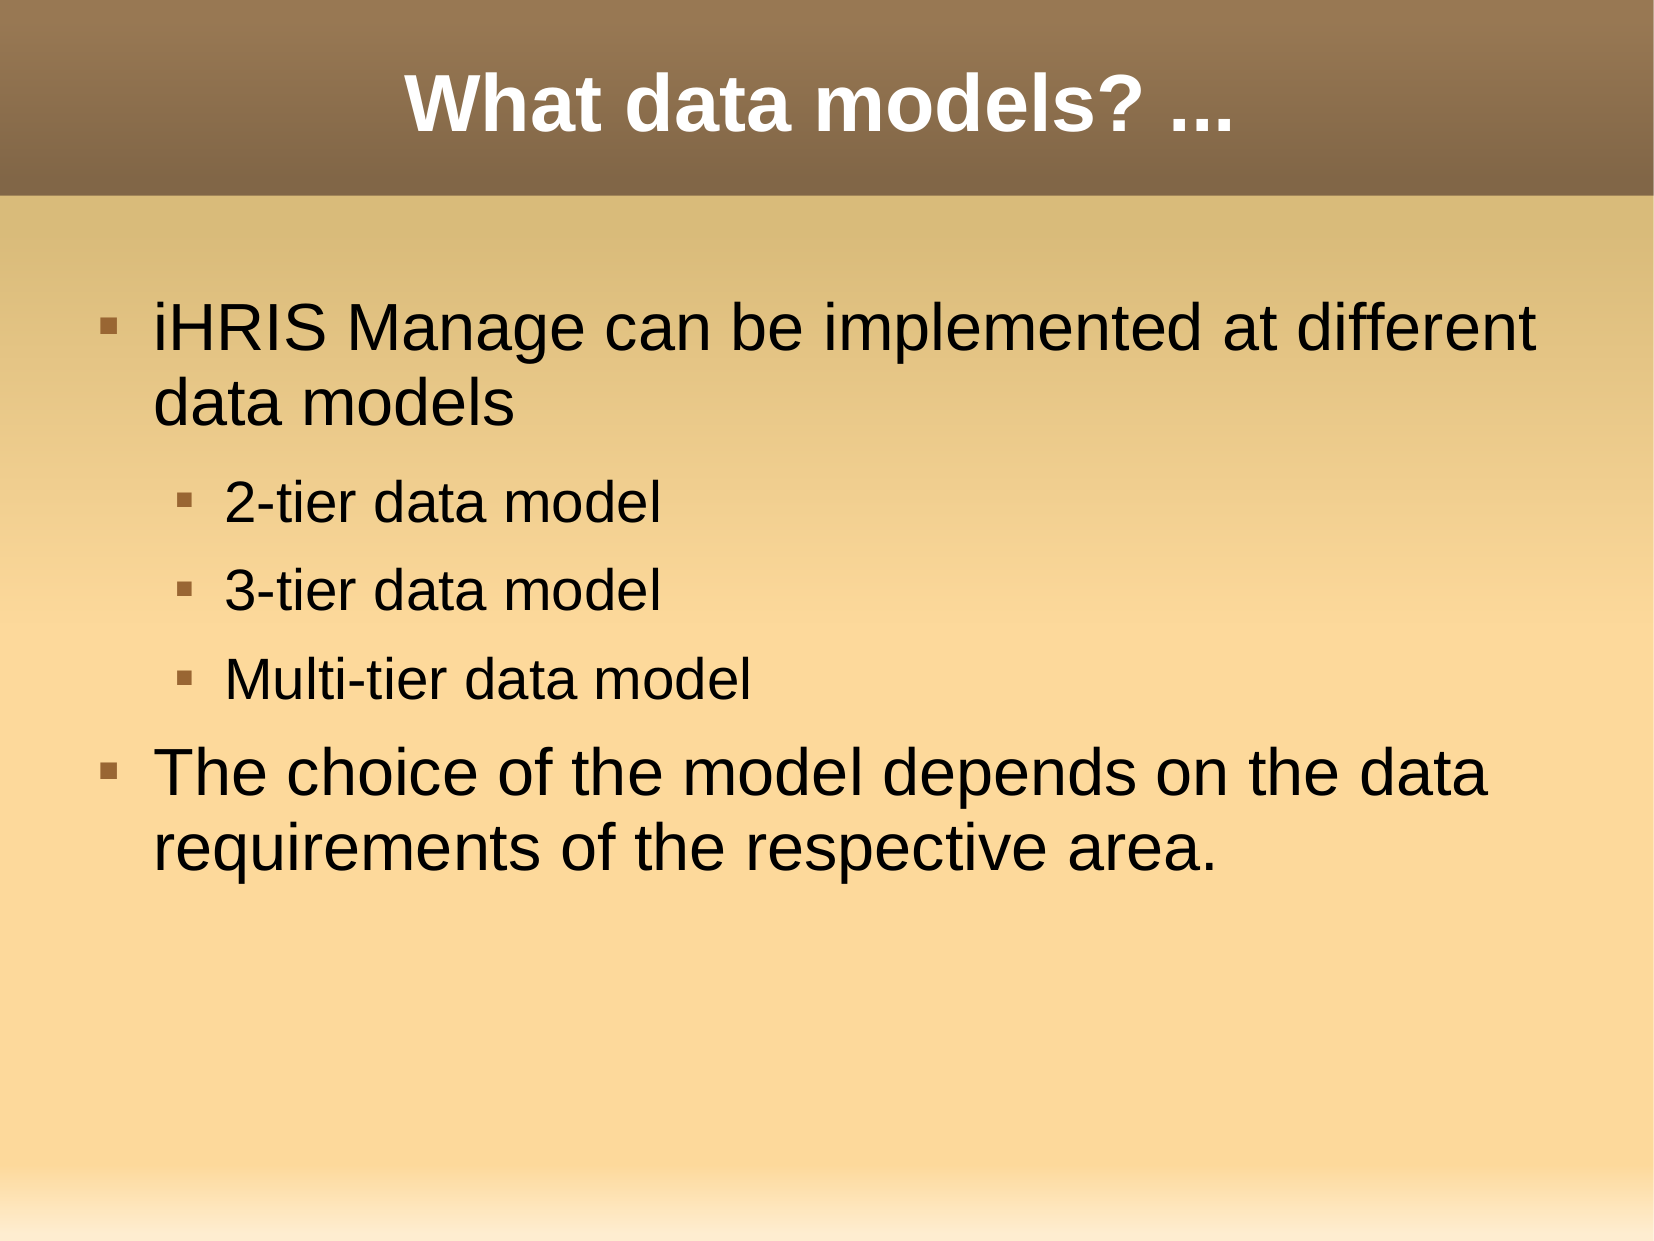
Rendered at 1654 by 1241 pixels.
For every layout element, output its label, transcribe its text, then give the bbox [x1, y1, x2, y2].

title What data models? ... [76, 0, 1565, 208]
list iHRIS Manage can be implemented at different data models 2-tier data model 3-tier data model Multi-tier data model The choice of the model depends on the data requirements of the respective area. [82, 290, 1571, 1109]
picture [0, 0, 1654, 1241]
